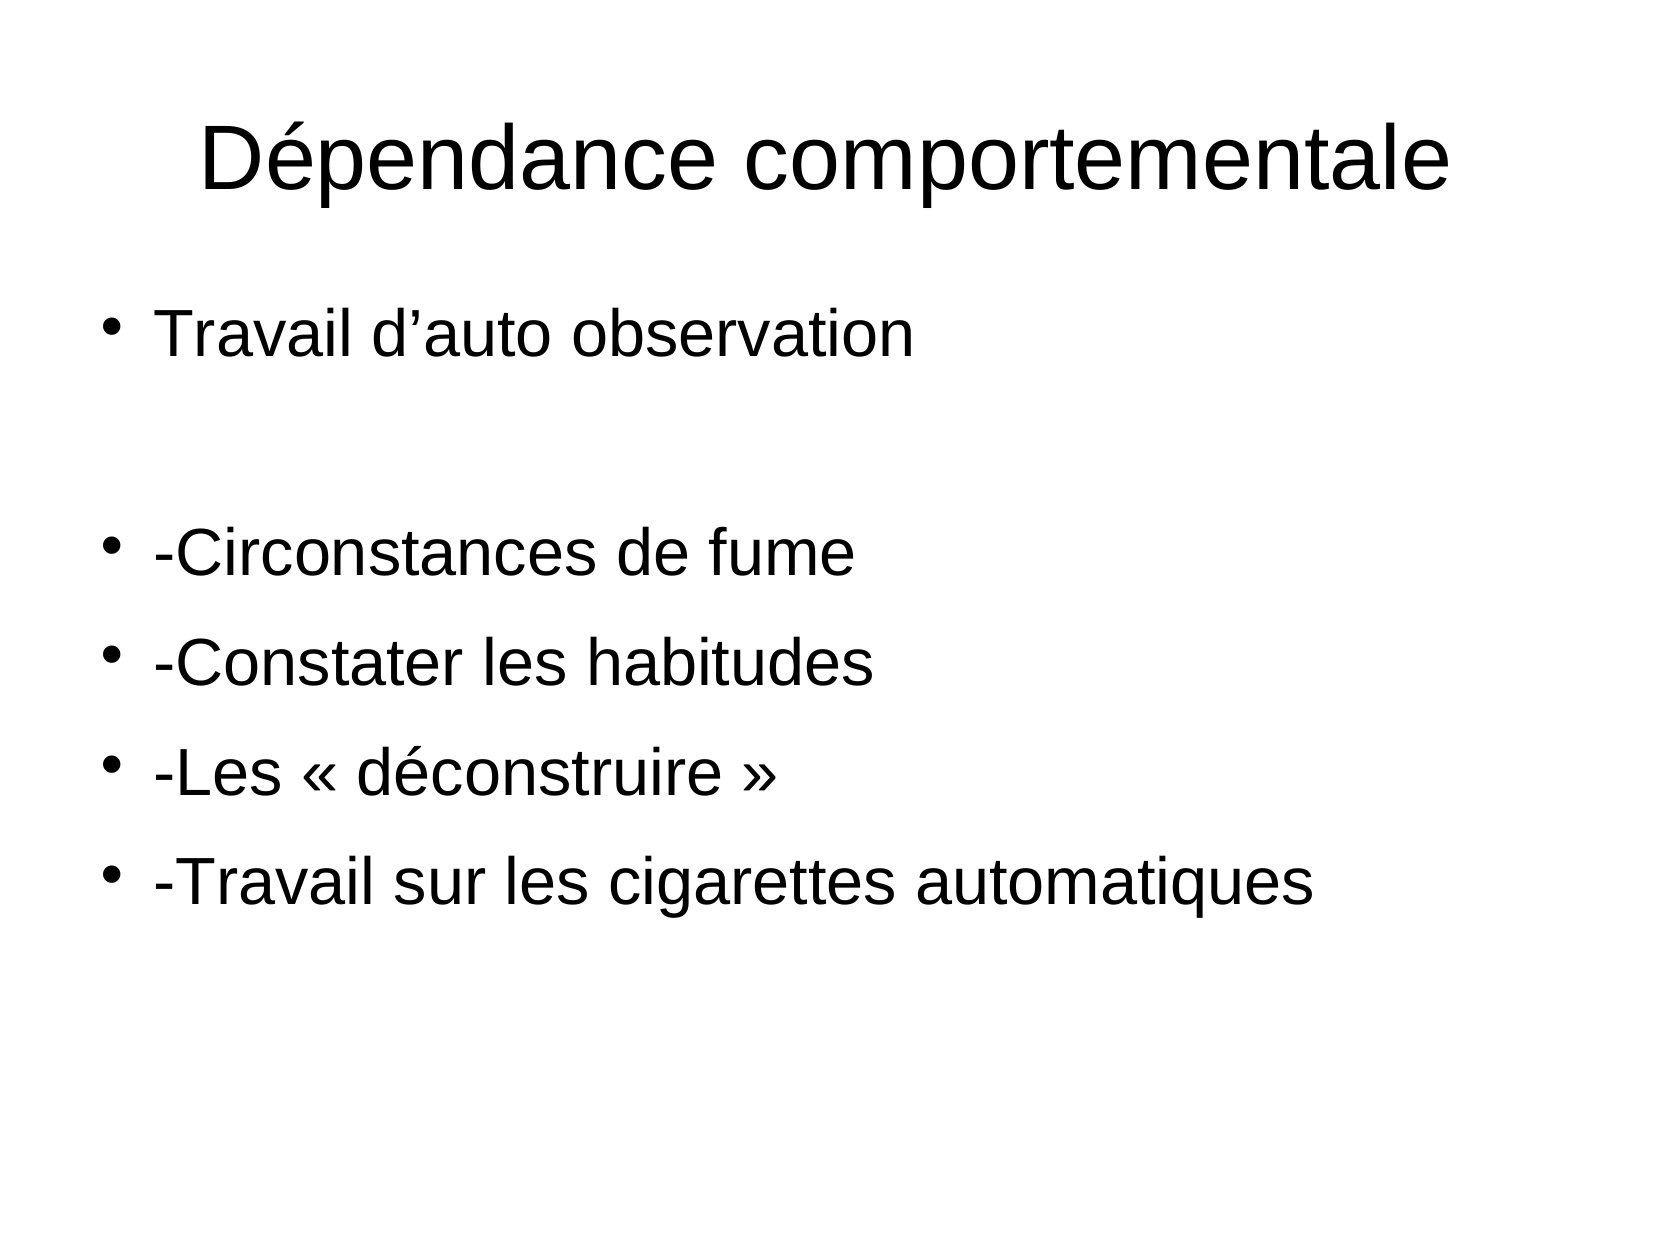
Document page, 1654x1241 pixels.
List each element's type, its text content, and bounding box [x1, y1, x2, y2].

text_box Travail d’auto observation -Circonstances de fume -Constater les habitudes -Les « déconstruire » -Travail sur les cigarettes automatiques [82, 290, 1571, 1009]
text_box Dépendance comportementale [82, 49, 1571, 256]
